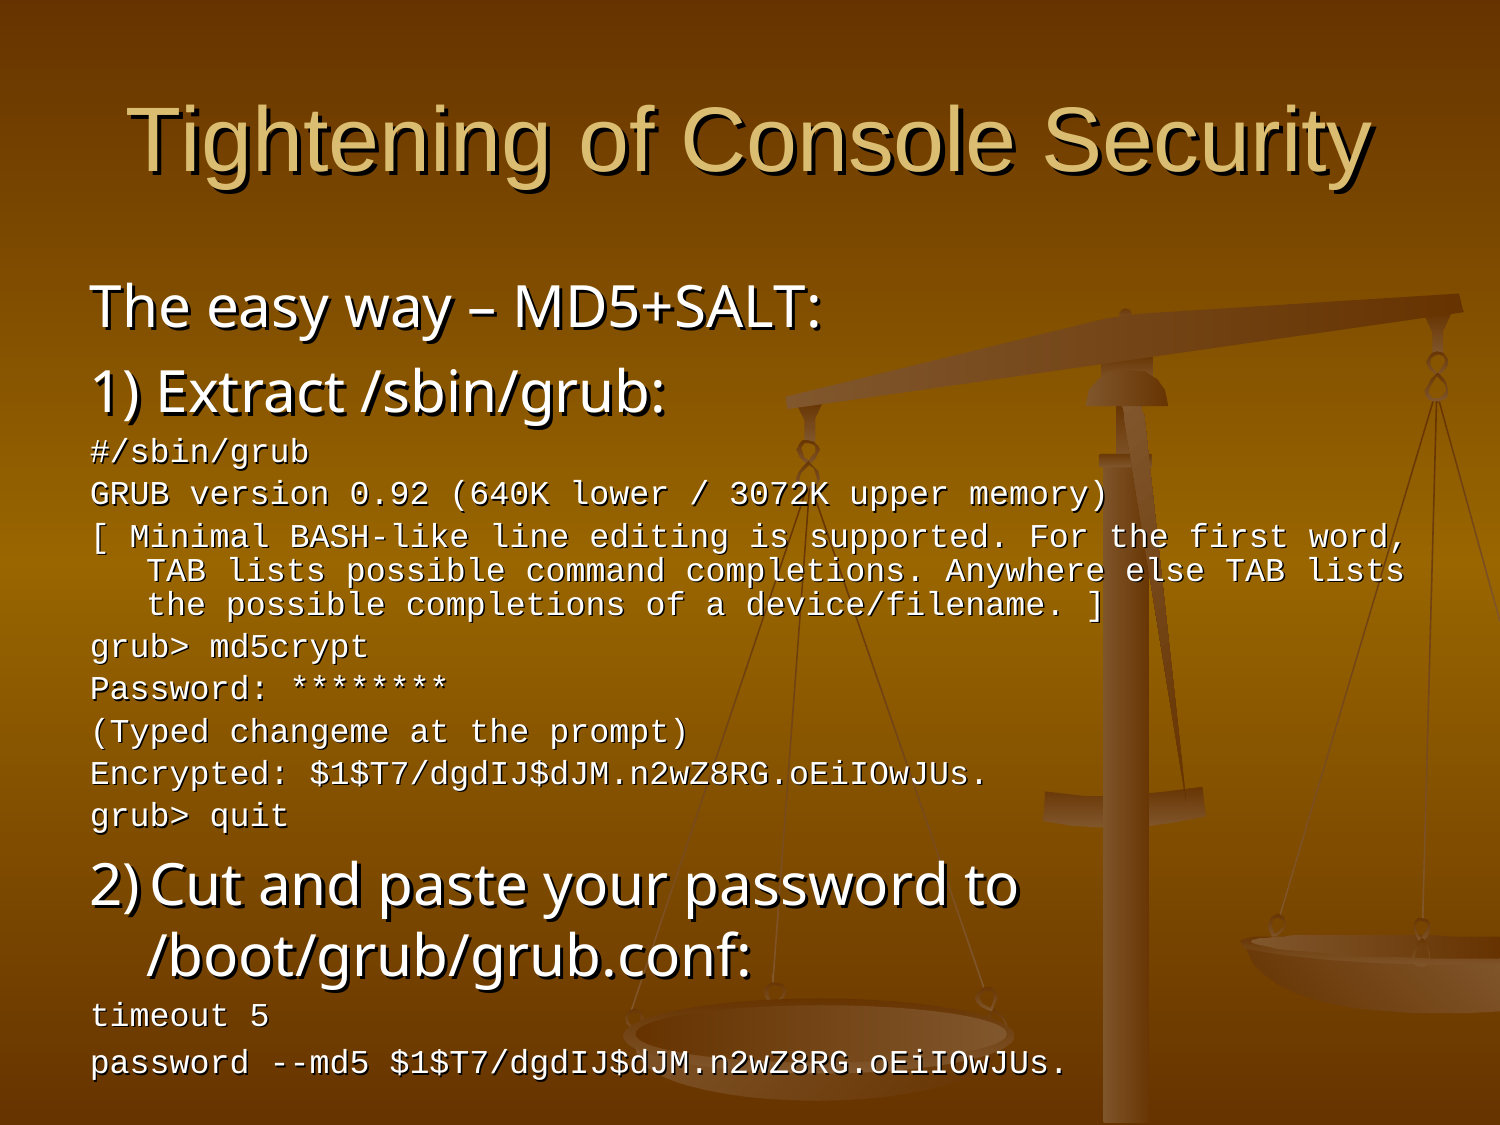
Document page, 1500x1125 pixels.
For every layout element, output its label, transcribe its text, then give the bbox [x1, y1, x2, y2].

list The easy way – MD5+SALT: 1) Extract /sbin/grub: #/sbin/grub GRUB version 0.92 (640K lower / 3072K upper memory) [ Minimal BASH-like line editing is supported. For the first word, TAB lists possible command completions. Anywhere else TAB lists the possible completions of a device/filename. ] grub> md5crypt Password: ******** (Typed changeme at the prompt) Encrypted: $1$T7/dgdIJ$dJM.n2wZ8RG.oEiIOwJUs. grub> quit 2) Cut and paste your password to /boot/grub/grub.conf: timeout 5 password --md5 $1$T7/dgdIJ$dJM.n2wZ8RG.oEiIOwJUs. [75, 262, 1426, 1095]
title Tightening of Console Security [75, 45, 1426, 234]
